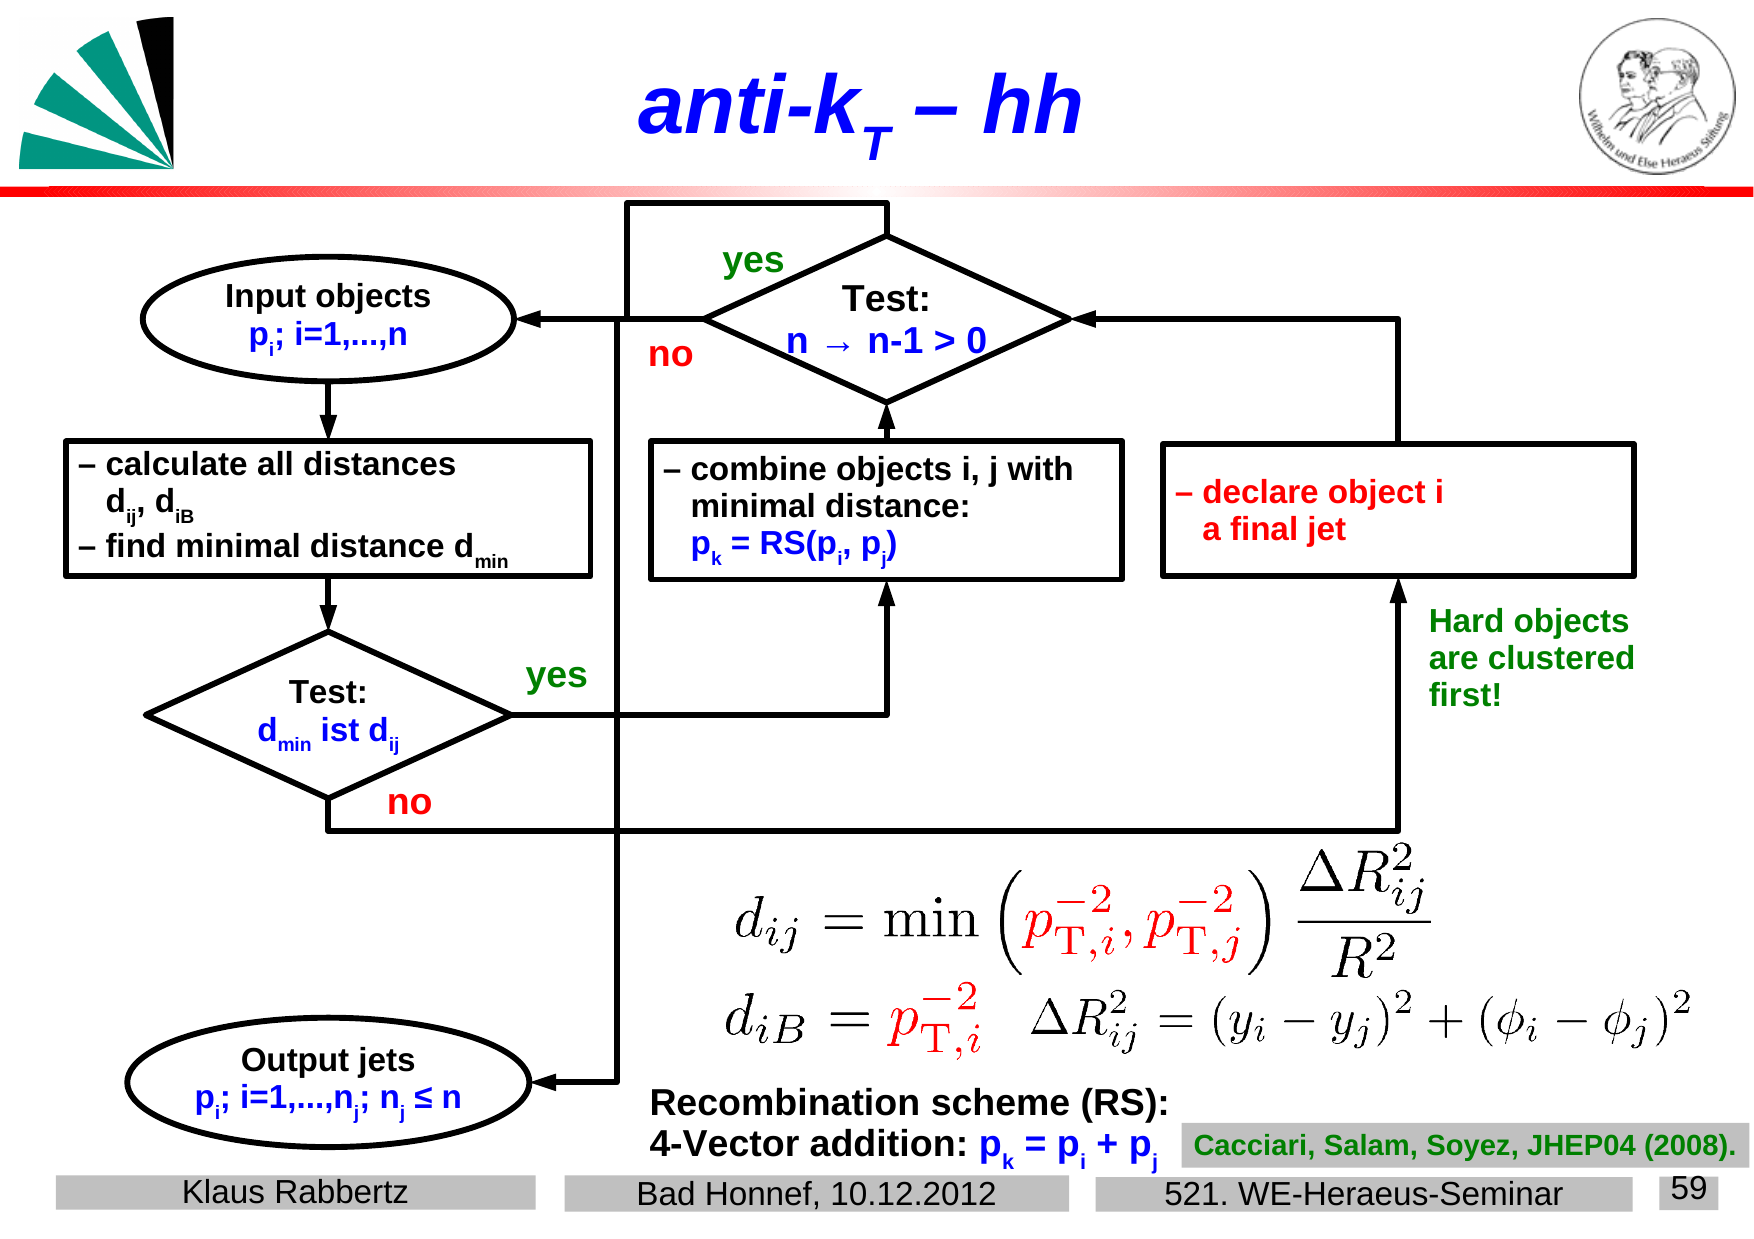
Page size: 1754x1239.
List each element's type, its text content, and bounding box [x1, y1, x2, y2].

picture [1579, 18, 1736, 175]
text_box – calculate all distances dij, diB – find minimal distance dmin [66, 441, 591, 577]
text_box no [375, 774, 445, 825]
text_box Recombination scheme (RS): 4-Vector addition: pk = pi + pj [637, 1075, 1183, 1180]
text_box yes [513, 647, 600, 701]
picture [19, 17, 174, 171]
text_box – declare object i a final jet [1162, 443, 1634, 577]
text_box Input objects pi; i=1,...,n [142, 256, 514, 382]
text_box Output jets pi; i=1,...,nj; nj ≤ n [127, 1017, 530, 1148]
text_box no [636, 327, 706, 381]
title anti-kT – hh [220, 22, 1525, 207]
text_box yes [710, 232, 797, 287]
text_box Test: n → n-1 > 0 [704, 236, 1069, 403]
text_box Hard objects are clustered first! [1417, 596, 1648, 720]
picture [719, 839, 1435, 1066]
text_box Test: dmin ist dij [145, 631, 511, 798]
picture [1025, 985, 1696, 1056]
text_box Cacciari, Salam, Soyez, JHEP04 (2008). [1181, 1122, 1749, 1168]
text_box – combine objects i, j with minimal distance: pk = RS(pi, pj) [651, 441, 1123, 580]
